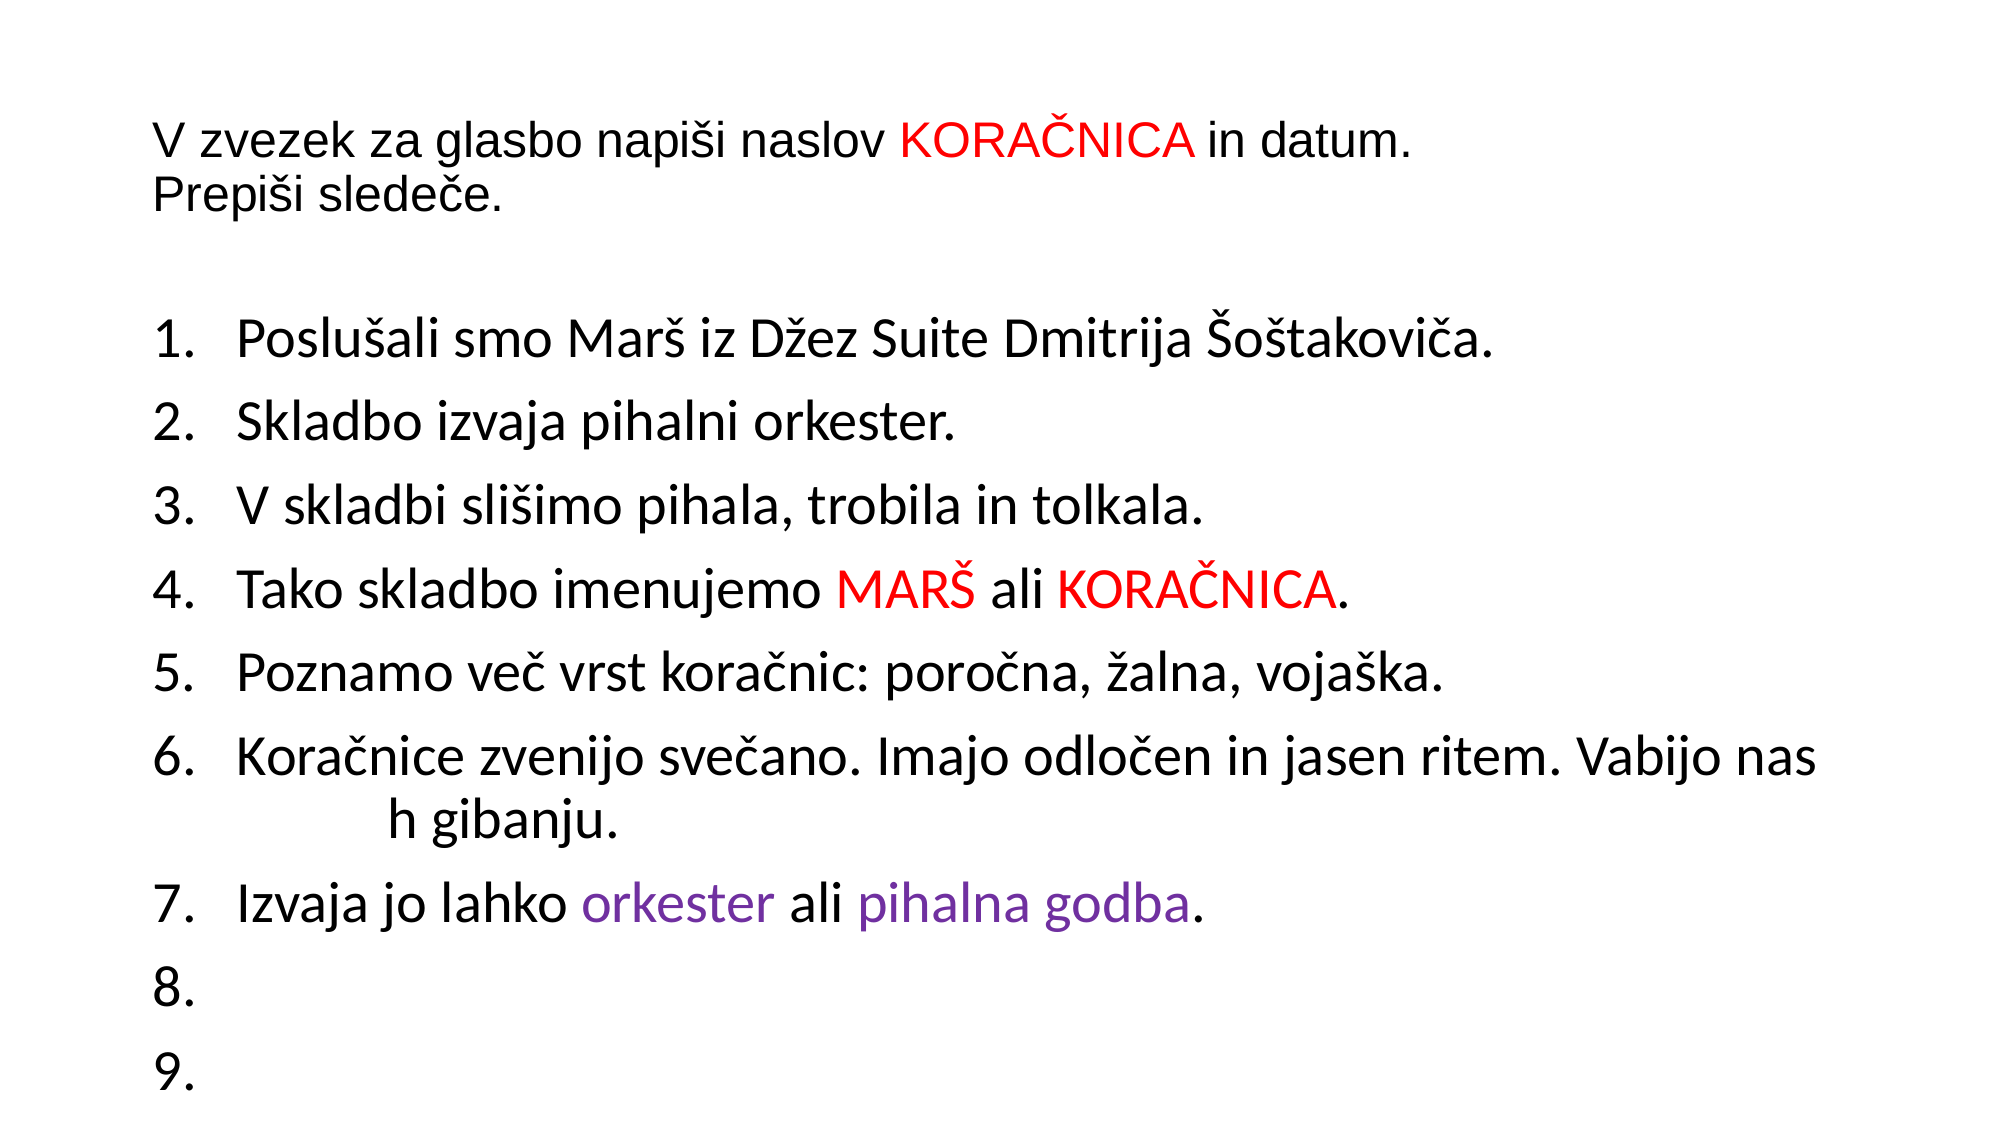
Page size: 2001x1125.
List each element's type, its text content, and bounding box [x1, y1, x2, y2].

title V zvezek za glasbo napiši naslov KORAČNICA in datum. Prepiši sledeče. [137, 59, 1863, 278]
list Poslušali smo Marš iz Džez Suite Dmitrija Šoštakoviča. Skladbo izvaja pihalni orkester. V skladbi slišimo pihala, trobila in tolkala. Tako skladbo imenujemo MARŠ ali KORAČNICA. 5. Poznamo več vrst koračnic: poročna, žalna, vojaška. Koračnice zvenijo svečano. Imajo odločen in jasen ritem. Vabijo nas h gibanju. Izvaja jo lahko orkester ali pihalna godba. [137, 299, 1863, 1014]
